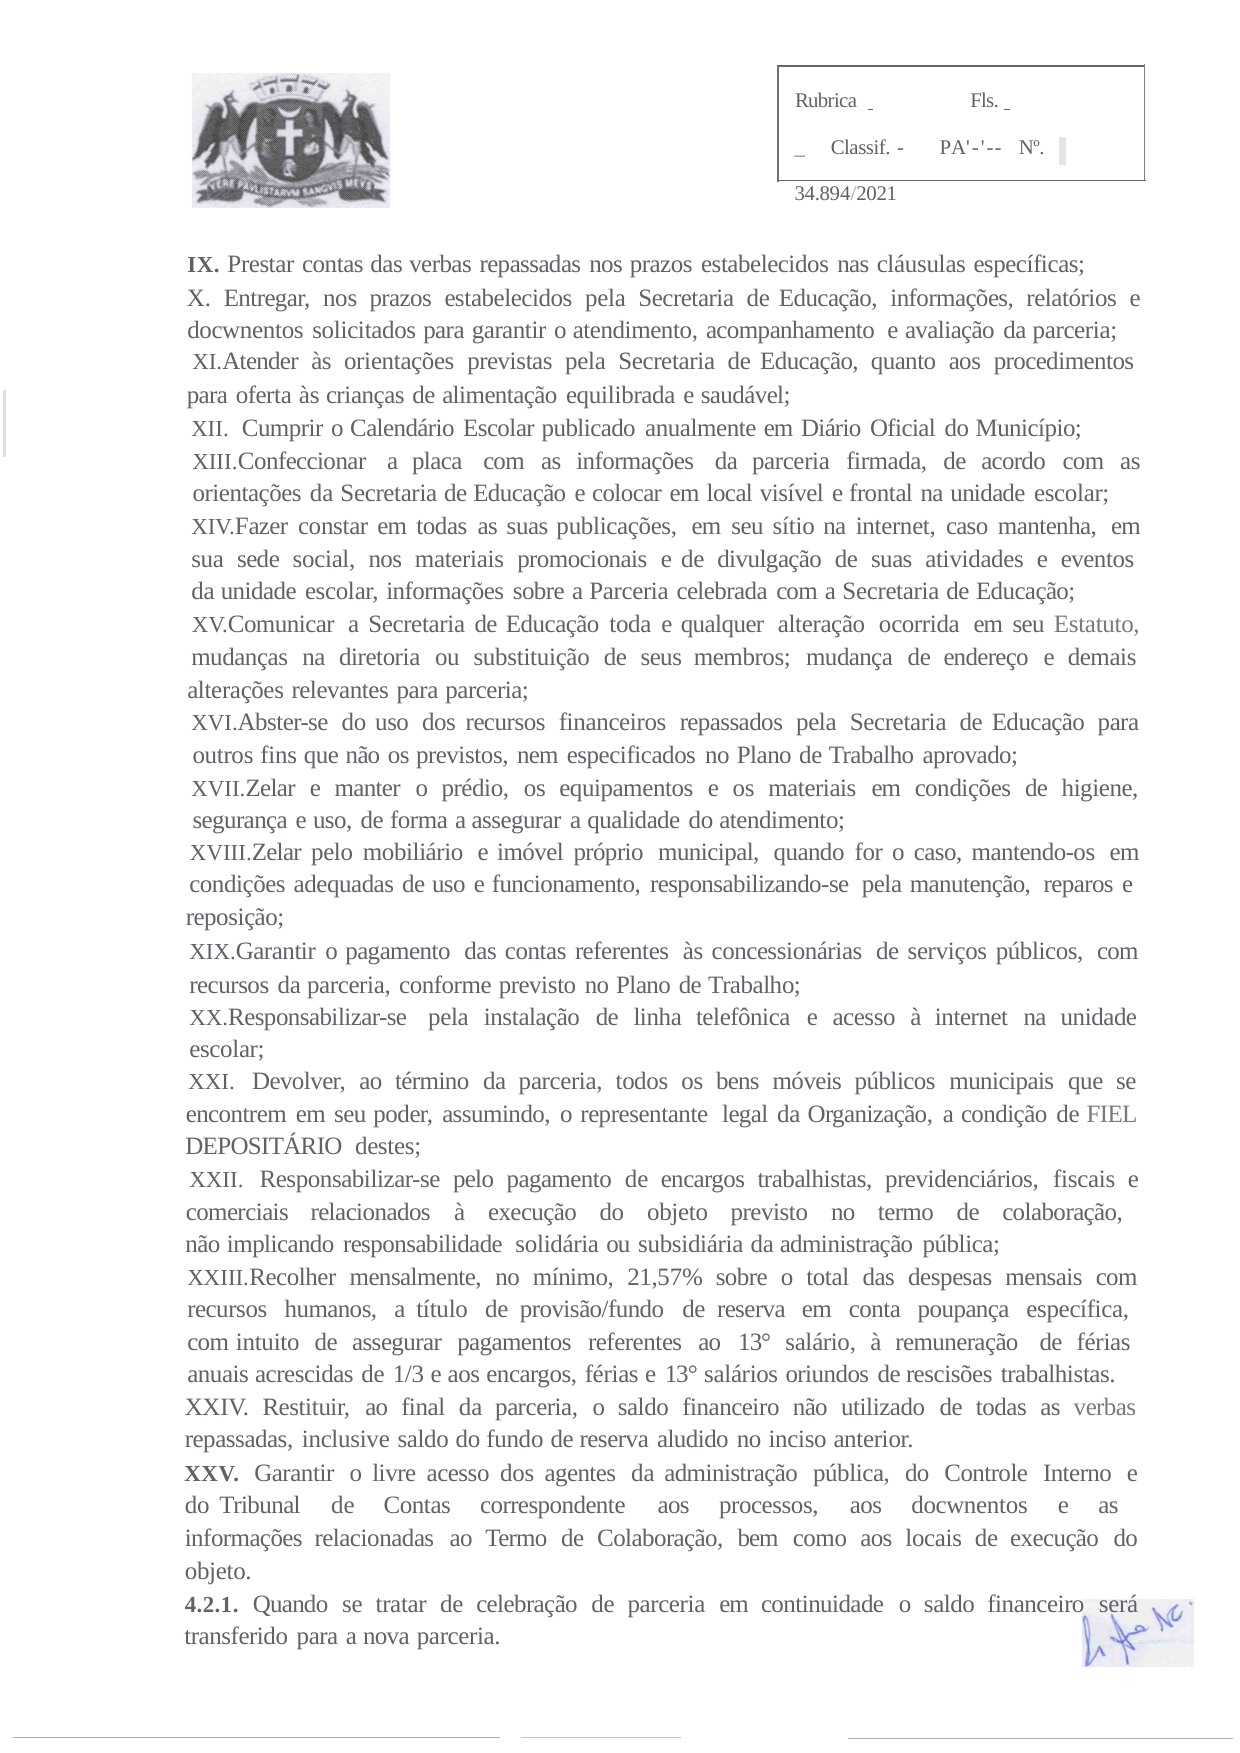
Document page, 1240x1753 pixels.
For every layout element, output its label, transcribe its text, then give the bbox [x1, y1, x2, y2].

text_box Rubrica Fls. _ Classif. - PA'-'-- Nº. 34.894/2021 [778, 65, 1145, 181]
text_box [1082, 1600, 1194, 1666]
text_box IX. Prestar contas das verbas repassadas nos prazos estabelecidos nas cláusulas específicas; X. Entregar, nos prazos estabelecidos pela Secretaria de Educação, informações, relatórios e docwnentos solicitados para garantir o atendimento, acompanhamento e avaliação da parceria; Atender às orientações previstas pela Secretaria de Educação, quanto aos procedimentos para oferta às crianças de alimentação equilibrada e saudável; Cumprir o Calendário Escolar publicado anualmente em Diário Oficial do Município; Confeccionar a placa com as informações da parceria firmada, de acordo com as orientações da Secretaria de Educação e colocar em local visível e frontal na unidade escolar; Fazer constar em todas as suas publicações, em seu sítio na internet, caso mantenha, em sua sede social, nos materiais promocionais e de divulgação de suas atividades e eventos da unidade escolar, informações sobre a Parceria celebrada com a Secretaria de Educação; Comunicar a Secretaria de Educação toda e qualquer alteração ocorrida em seu Estatuto, mudanças na diretoria ou substituição de seus membros; mudança de endereço e demais alterações relevantes para parceria; Abster-se do uso dos recursos financeiros repassados pela Secretaria de Educação para outros fins que não os previstos, nem especificados no Plano de Trabalho aprovado; Zelar e manter o prédio, os equipamentos e os materiais em condições de higiene, segurança e uso, de forma a assegurar a qualidade do atendimento; Zelar pelo mobiliário e imóvel próprio municipal, quando for o caso, mantendo-os em condições adequadas de uso e funcionamento, responsabilizando-se pela manutenção, reparos e reposição; Garantir o pagamento das contas referentes às concessionárias de serviços públicos, com recursos da parceria, conforme previsto no Plano de Trabalho; Responsabilizar-se pela instalação de linha telefônica e acesso à internet na unidade escolar; Devolver, ao término da parceria, todos os bens móveis públicos municipais que se encontrem em seu poder, assumindo, o representante legal da Organização, a condição de FIEL DEPOSITÁRIO destes; Responsabilizar-se pelo pagamento de encargos trabalhistas, previdenciários, fiscais e comerciais relacionados à execução do objeto previsto no termo de colaboração, não implicando responsabilidade solidária ou subsidiária da administração pública; Recolher mensalmente, no mínimo, 21,57% sobre o total das despesas mensais com recursos humanos, a título de provisão/fundo de reserva em conta poupança específica, com intuito de assegurar pagamentos referentes ao 13° salário, à remuneração de férias anuais acrescidas de 1/3 e aos encargos, férias e 13° salários oriundos de rescisões trabalhistas. XXIV. Restituir, ao final da parceria, o saldo financeiro não utilizado de todas as verbas repassadas, inclusive saldo do fundo de reserva aludido no inciso anterior. XXV. Garantir o livre acesso dos agentes da administração pública, do Controle Interno e do Tribunal de Contas correspondente aos processos, aos docwnentos e as informações relacionadas ao Termo de Colaboração, bem como aos locais de execução do objeto. 4.2.1. Quando se tratar de celebração de parceria em continuidade o saldo financeiro será transferido para a nova parceria. [182, 247, 1142, 1618]
text_box [192, 74, 390, 208]
